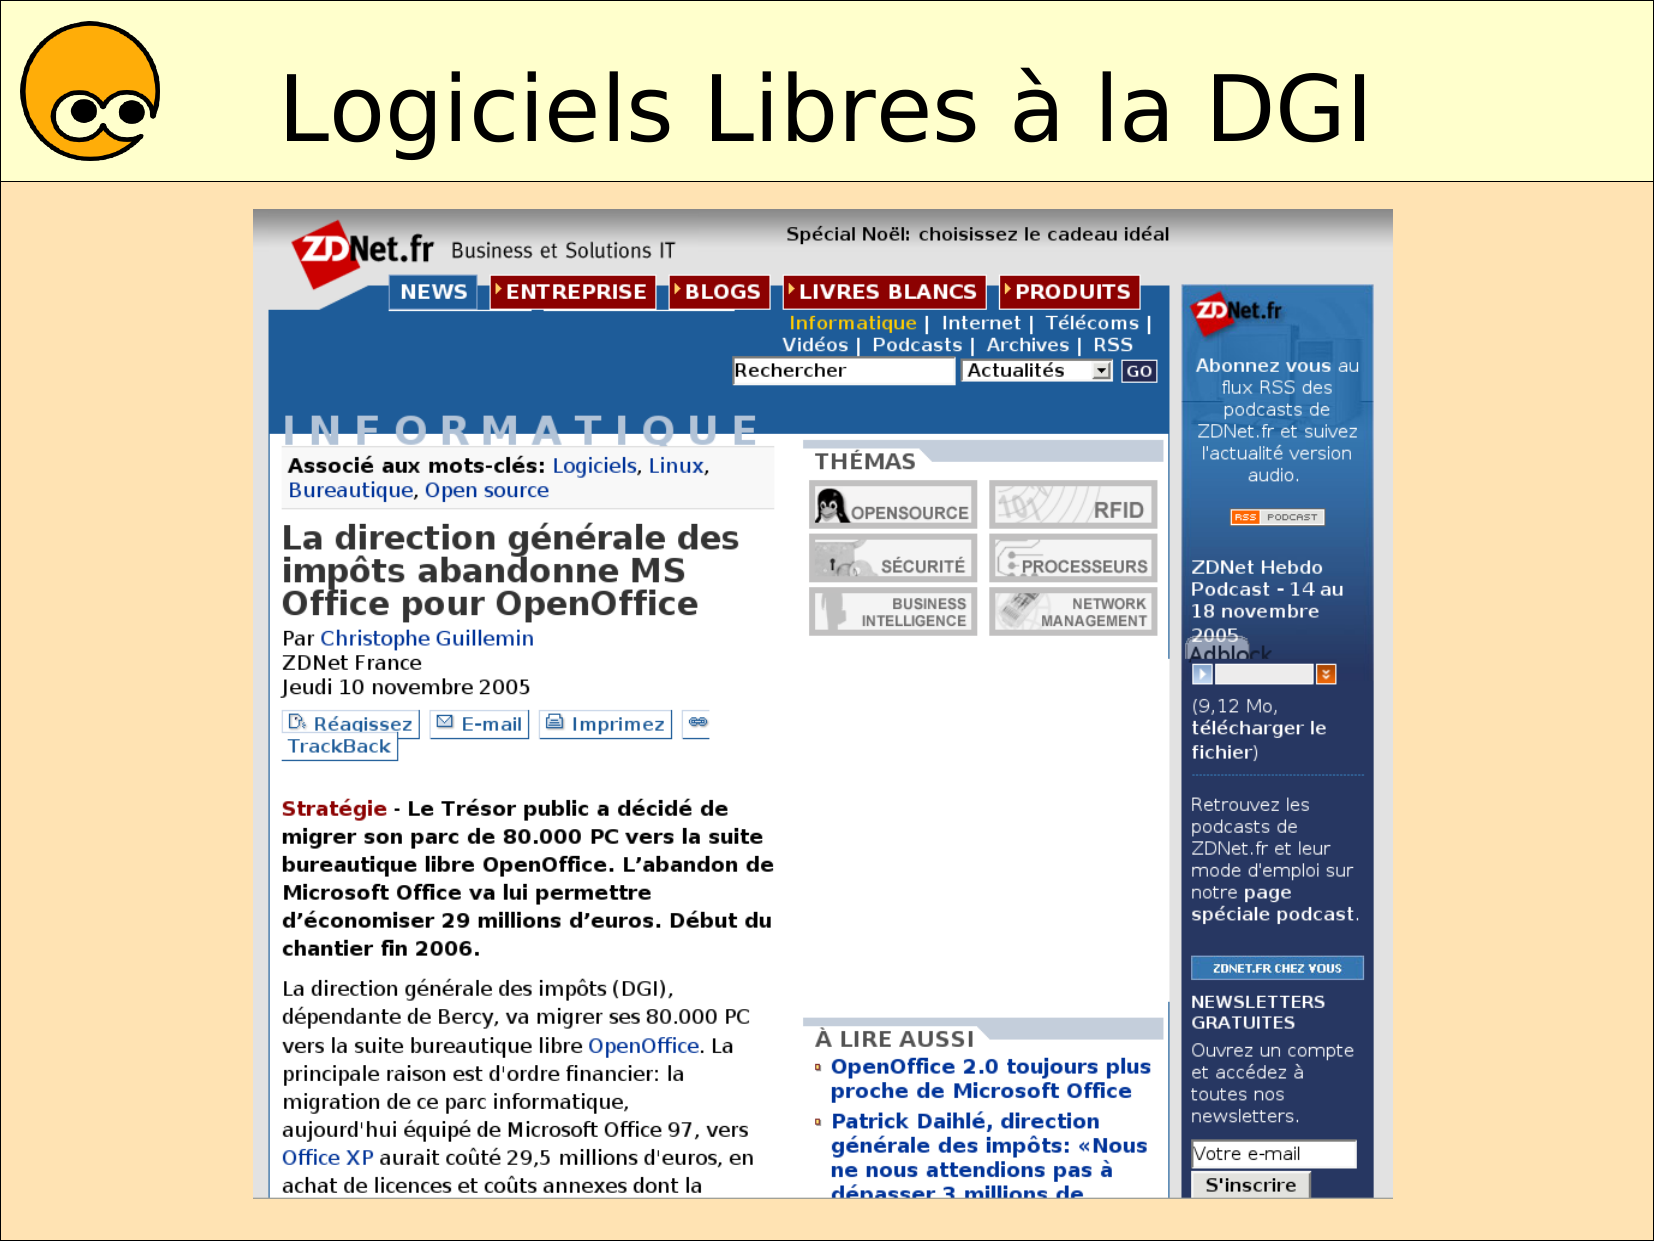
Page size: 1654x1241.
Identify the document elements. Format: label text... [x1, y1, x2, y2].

picture [20, 21, 160, 161]
picture [253, 209, 1393, 1199]
title Logiciels Libres à la DGI [82, 49, 1571, 170]
